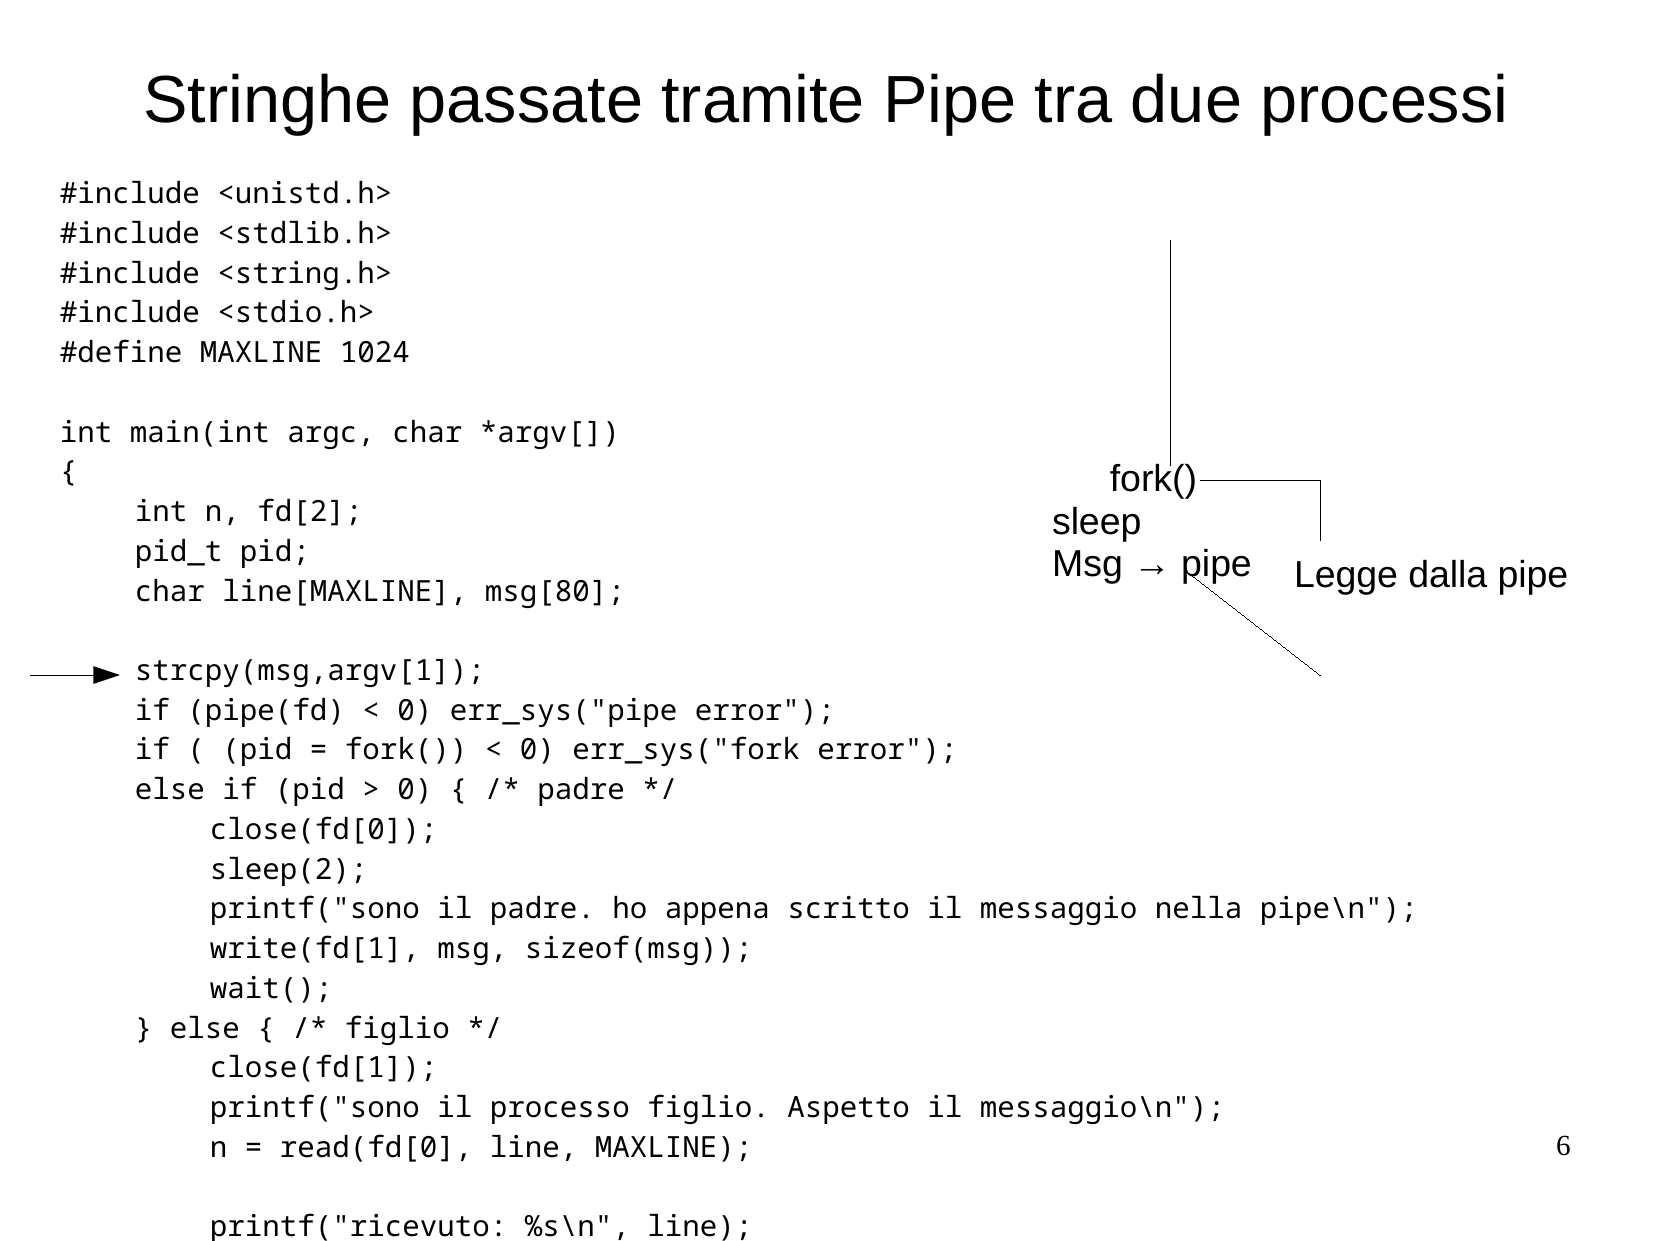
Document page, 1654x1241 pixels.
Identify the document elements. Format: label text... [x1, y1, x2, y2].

text_box #include <unistd.h> #include <stdlib.h> #include <string.h> #include <stdio.h> #define MAXLINE 1024 int main(int argc, char *argv[]) { int n, fd[2]; pid_t pid; char line[MAXLINE], msg[80]; strcpy(msg,argv[1]); if (pipe(fd) < 0) err_sys("pipe error"); if ( (pid = fork()) < 0) err_sys("fork error"); else if (pid > 0) { /* padre */ close(fd[0]); sleep(2); printf("sono il padre. ho appena scritto il messaggio nella pipe\n"); write(fd[1], msg, sizeof(msg)); wait(); } else { /* figlio */ close(fd[1]); printf("sono il processo figlio. Aspetto il messaggio\n"); n = read(fd[0], line, MAXLINE); printf("ricevuto: %s\n", line); } exit(0); } [45, 165, 1501, 1201]
text_box sleep Msg → pipe [1037, 492, 1323, 592]
text_box fork() [1095, 450, 1306, 492]
title Stringhe passate tramite Pipe tra due processi [82, 0, 1571, 204]
text_box Legge dalla pipe [1279, 545, 1636, 645]
